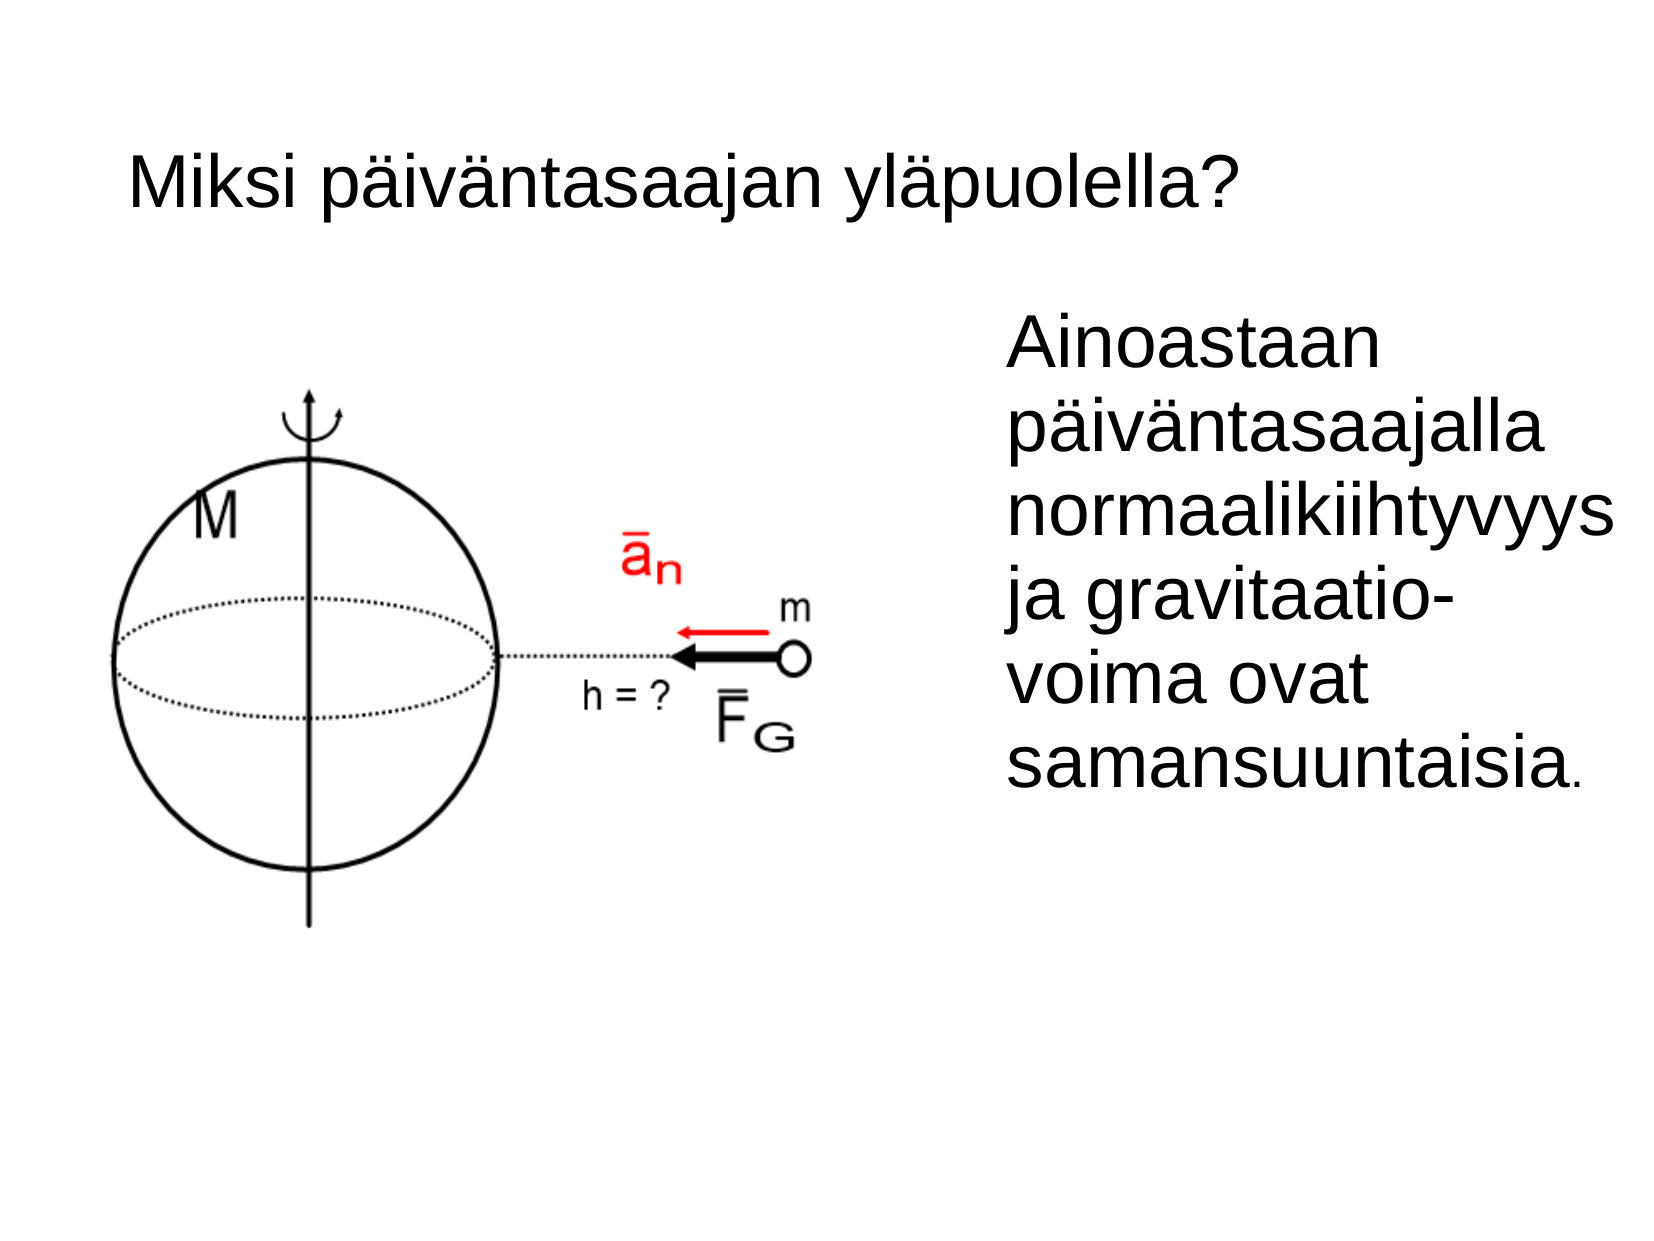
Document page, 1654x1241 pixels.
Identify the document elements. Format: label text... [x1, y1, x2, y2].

picture [94, 320, 866, 969]
text_box Ainoastaan päiväntasaajalla normaalikiihtyvyys ja gravitaatio-voima ovat samansuuntaisia. [992, 292, 1642, 1063]
text_box Miksi päiväntasaajan yläpuolella? [112, 132, 1524, 231]
